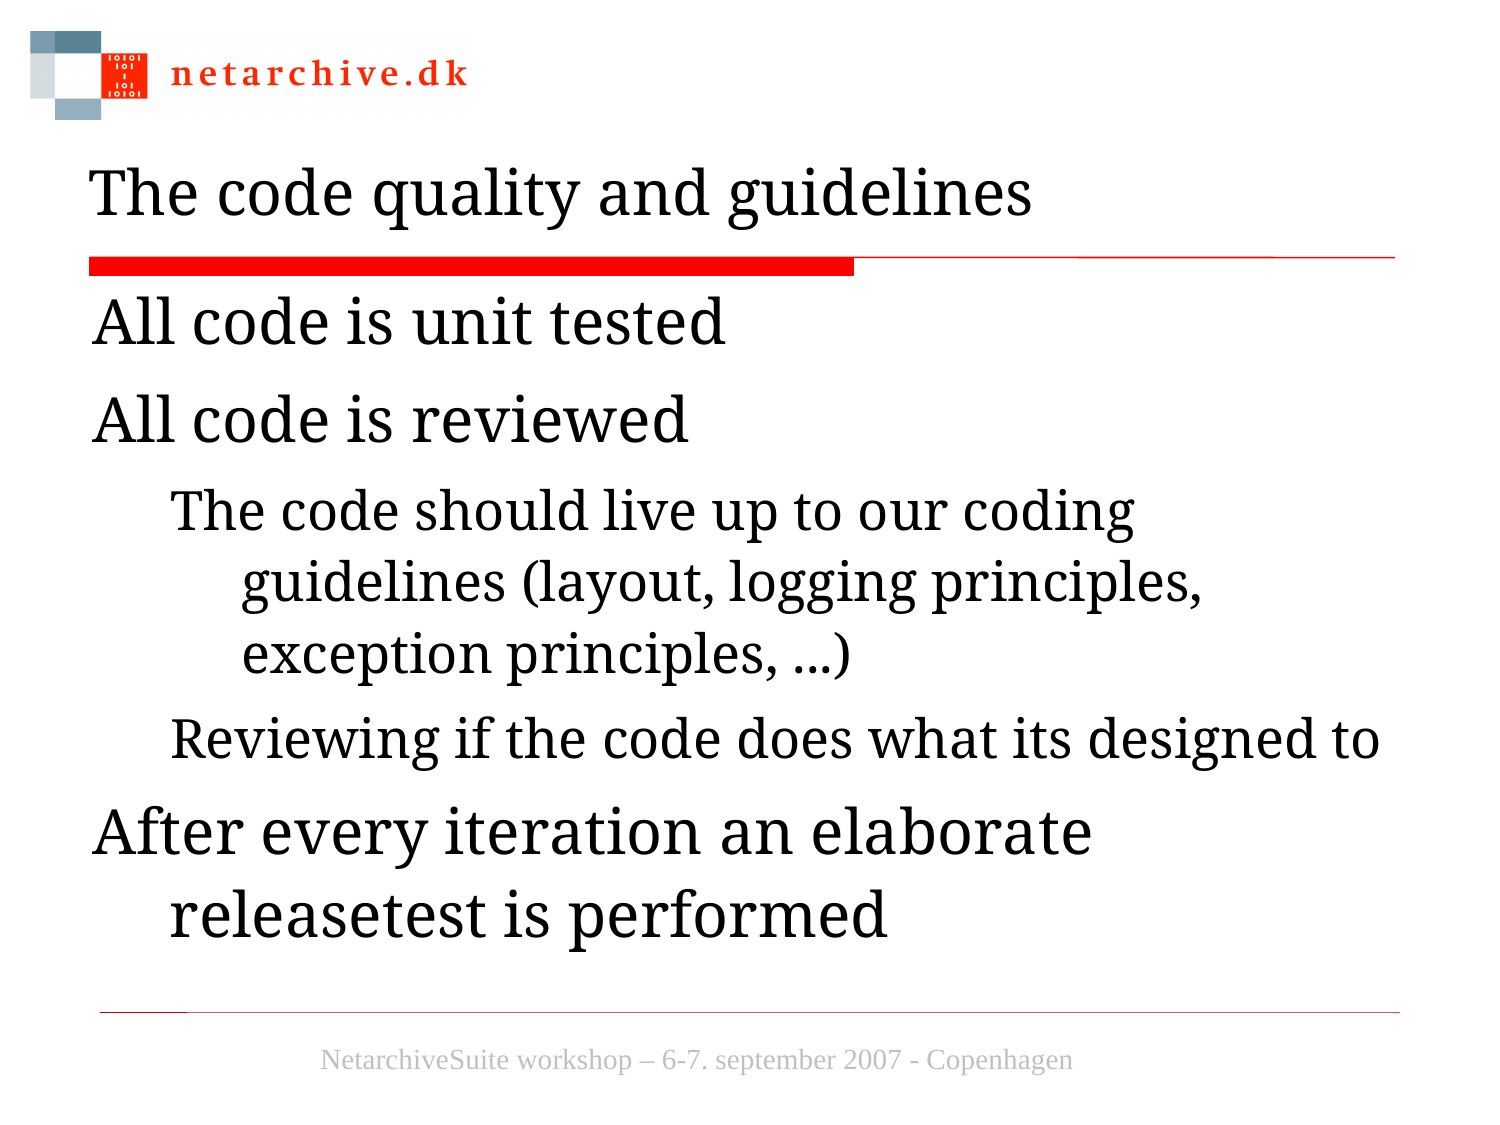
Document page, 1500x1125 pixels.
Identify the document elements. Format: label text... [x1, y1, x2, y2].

list All code is unit tested All code is reviewed The code should live up to our coding guidelines (layout, logging principles, exception principles, ...) Reviewing if the code does what its designed to After every iteration an elaborate releasetest is performed [92, 278, 1405, 973]
title The code quality and guidelines [88, 144, 1401, 236]
picture [29, 31, 467, 120]
